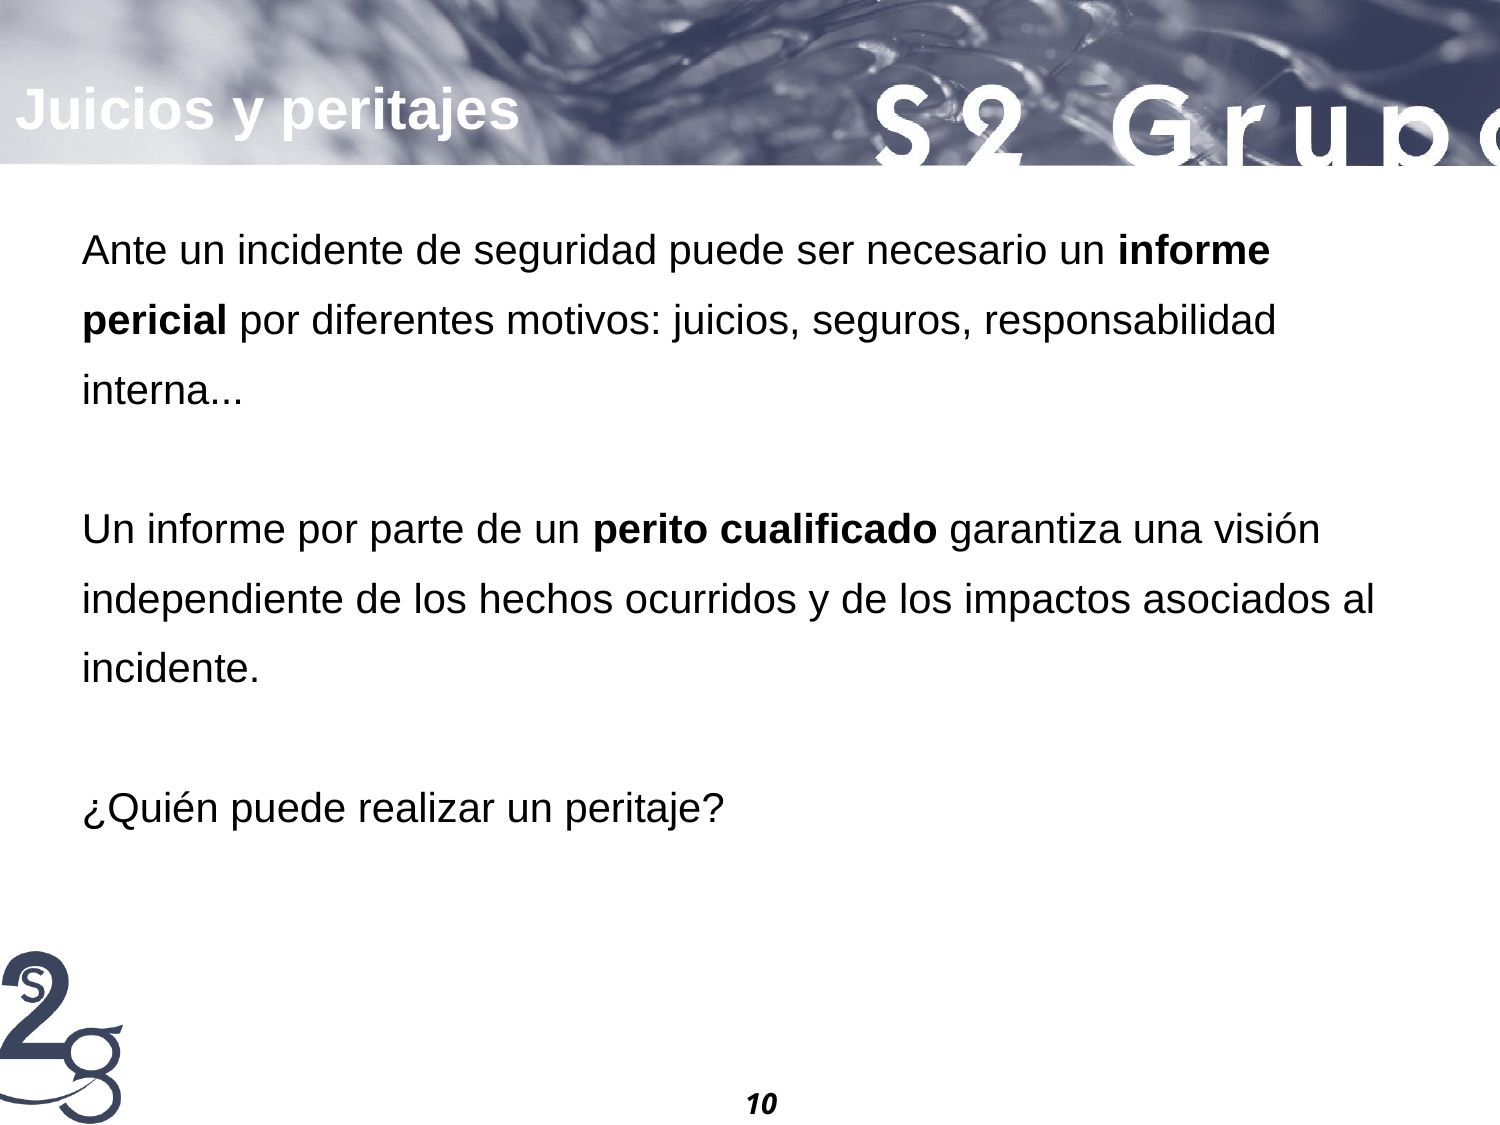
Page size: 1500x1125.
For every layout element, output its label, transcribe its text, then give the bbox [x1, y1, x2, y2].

picture [0, 0, 1500, 166]
picture [0, 951, 125, 1125]
text_box Juicios y peritajes [0, 0, 827, 149]
text_box Ante un incidente de seguridad puede ser necesario un informe pericial por diferentes motivos: juicios, seguros, responsabilidad interna... Un informe por parte de un perito cualificado garantiza una visión independiente de los hechos ocurridos y de los impactos asociados al incidente. ¿Quién puede realizar un peritaje? [67, 168, 1433, 909]
